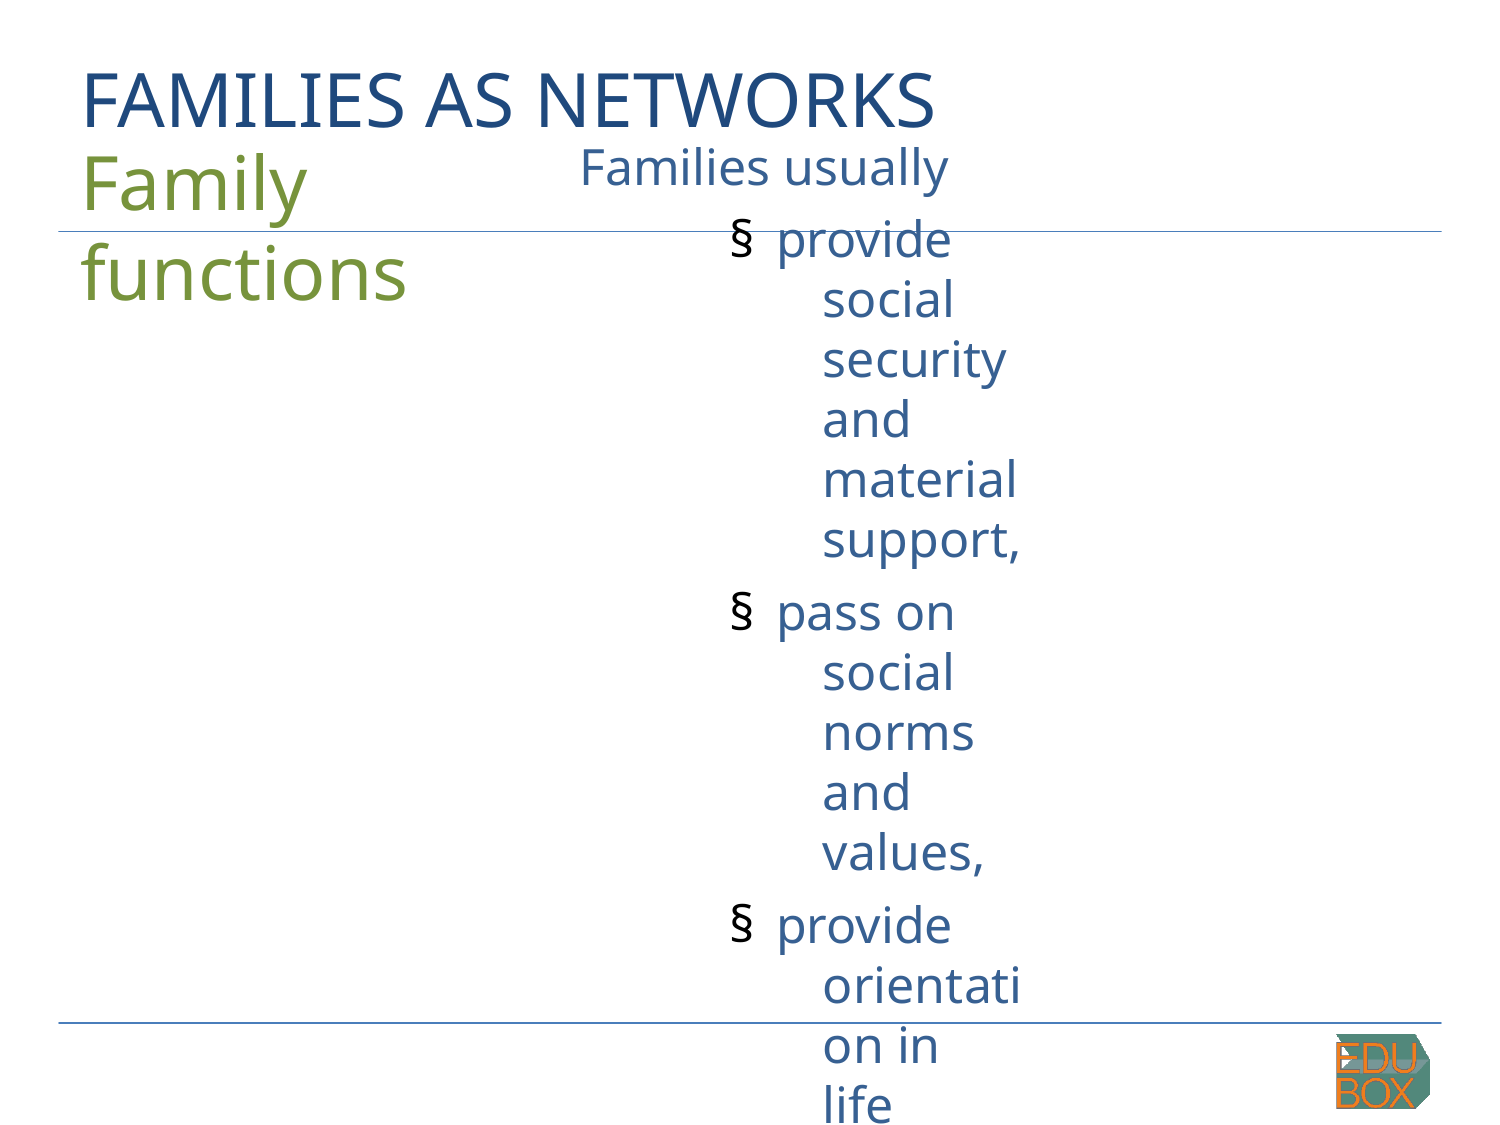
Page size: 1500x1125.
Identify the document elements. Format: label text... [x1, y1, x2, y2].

list Families usually provide social security and material support, pass on social norms and values, provide orientation in life are responsible for our moral development, well-being and our welfare, at times regulate the succession of positions and offices, and generally support the maintenance of the social group and its cohesion. [64, 267, 1415, 1017]
picture [1328, 1028, 1437, 1114]
title FAMILIES AS NETWORKS [64, 42, 1040, 153]
list Family functions [64, 153, 1040, 247]
